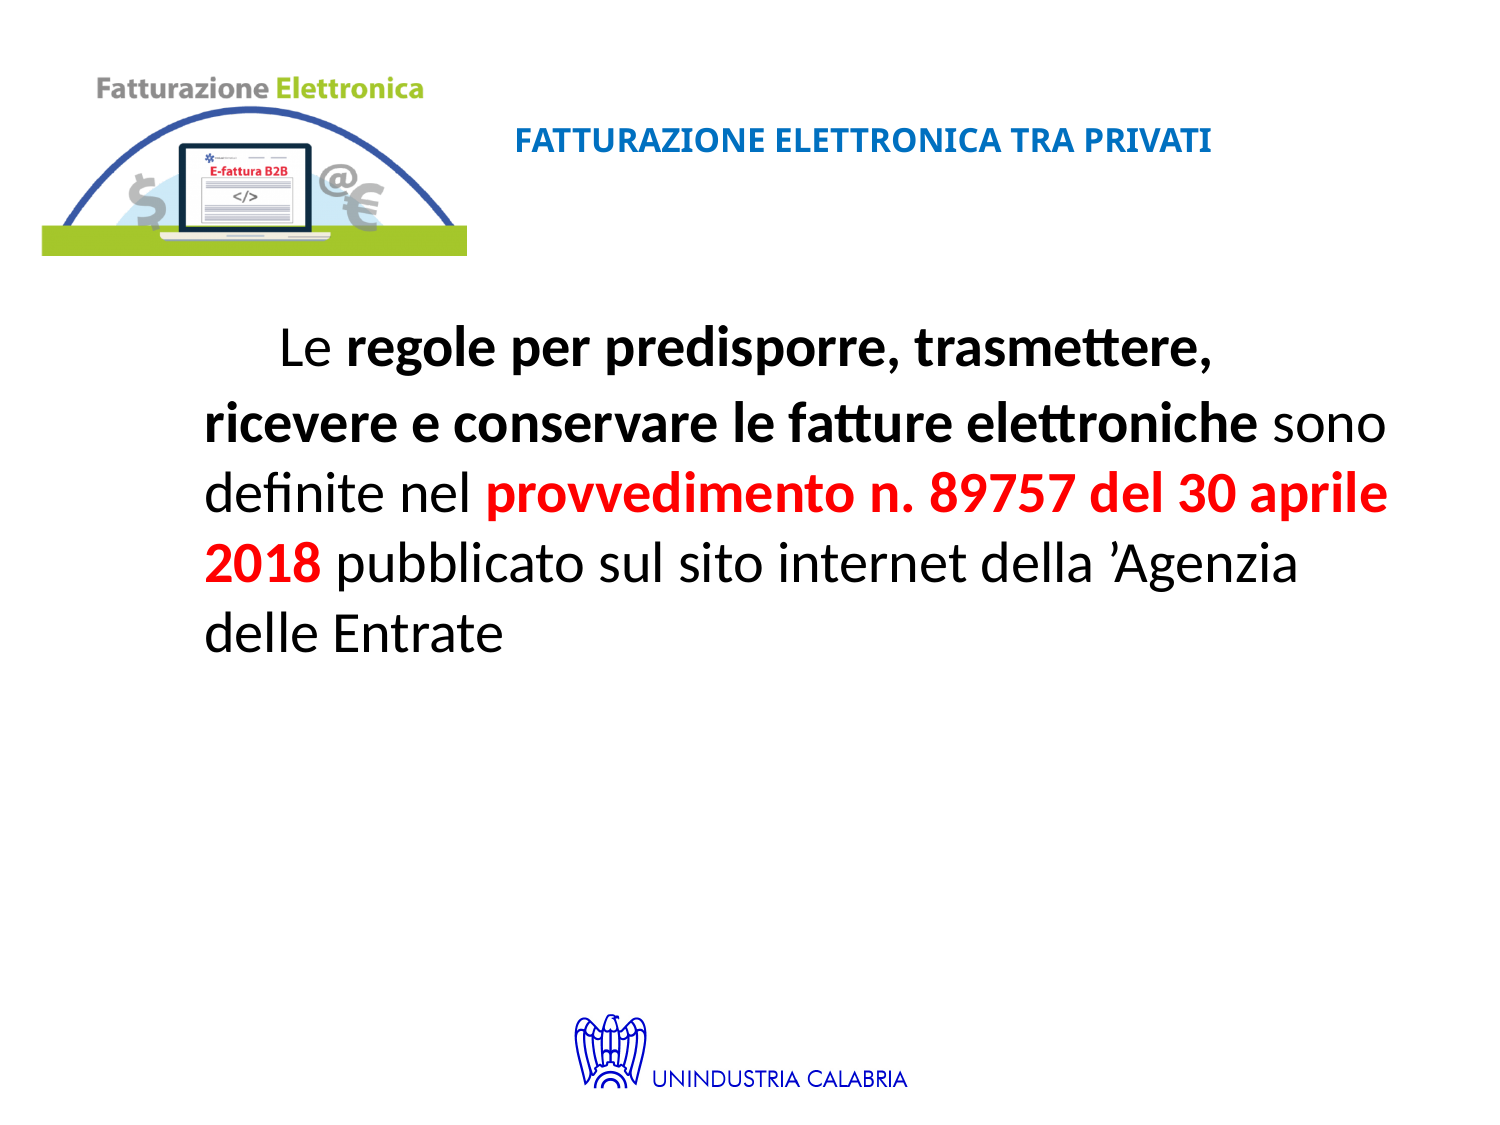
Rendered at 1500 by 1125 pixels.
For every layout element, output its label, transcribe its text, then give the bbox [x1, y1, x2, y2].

list Le regole per predisporre, trasmettere, ricevere e conservare le fatture elettroniche sono definite nel provvedimento n. 89757 del 30 aprile 2018 pubblicato sul sito internet della ’Agenzia delle Entrate [76, 267, 1426, 1059]
picture [41, 66, 467, 256]
picture [572, 1011, 909, 1090]
title FATTURAZIONE ELETTRONICA TRA PRIVATI [75, 45, 1426, 233]
